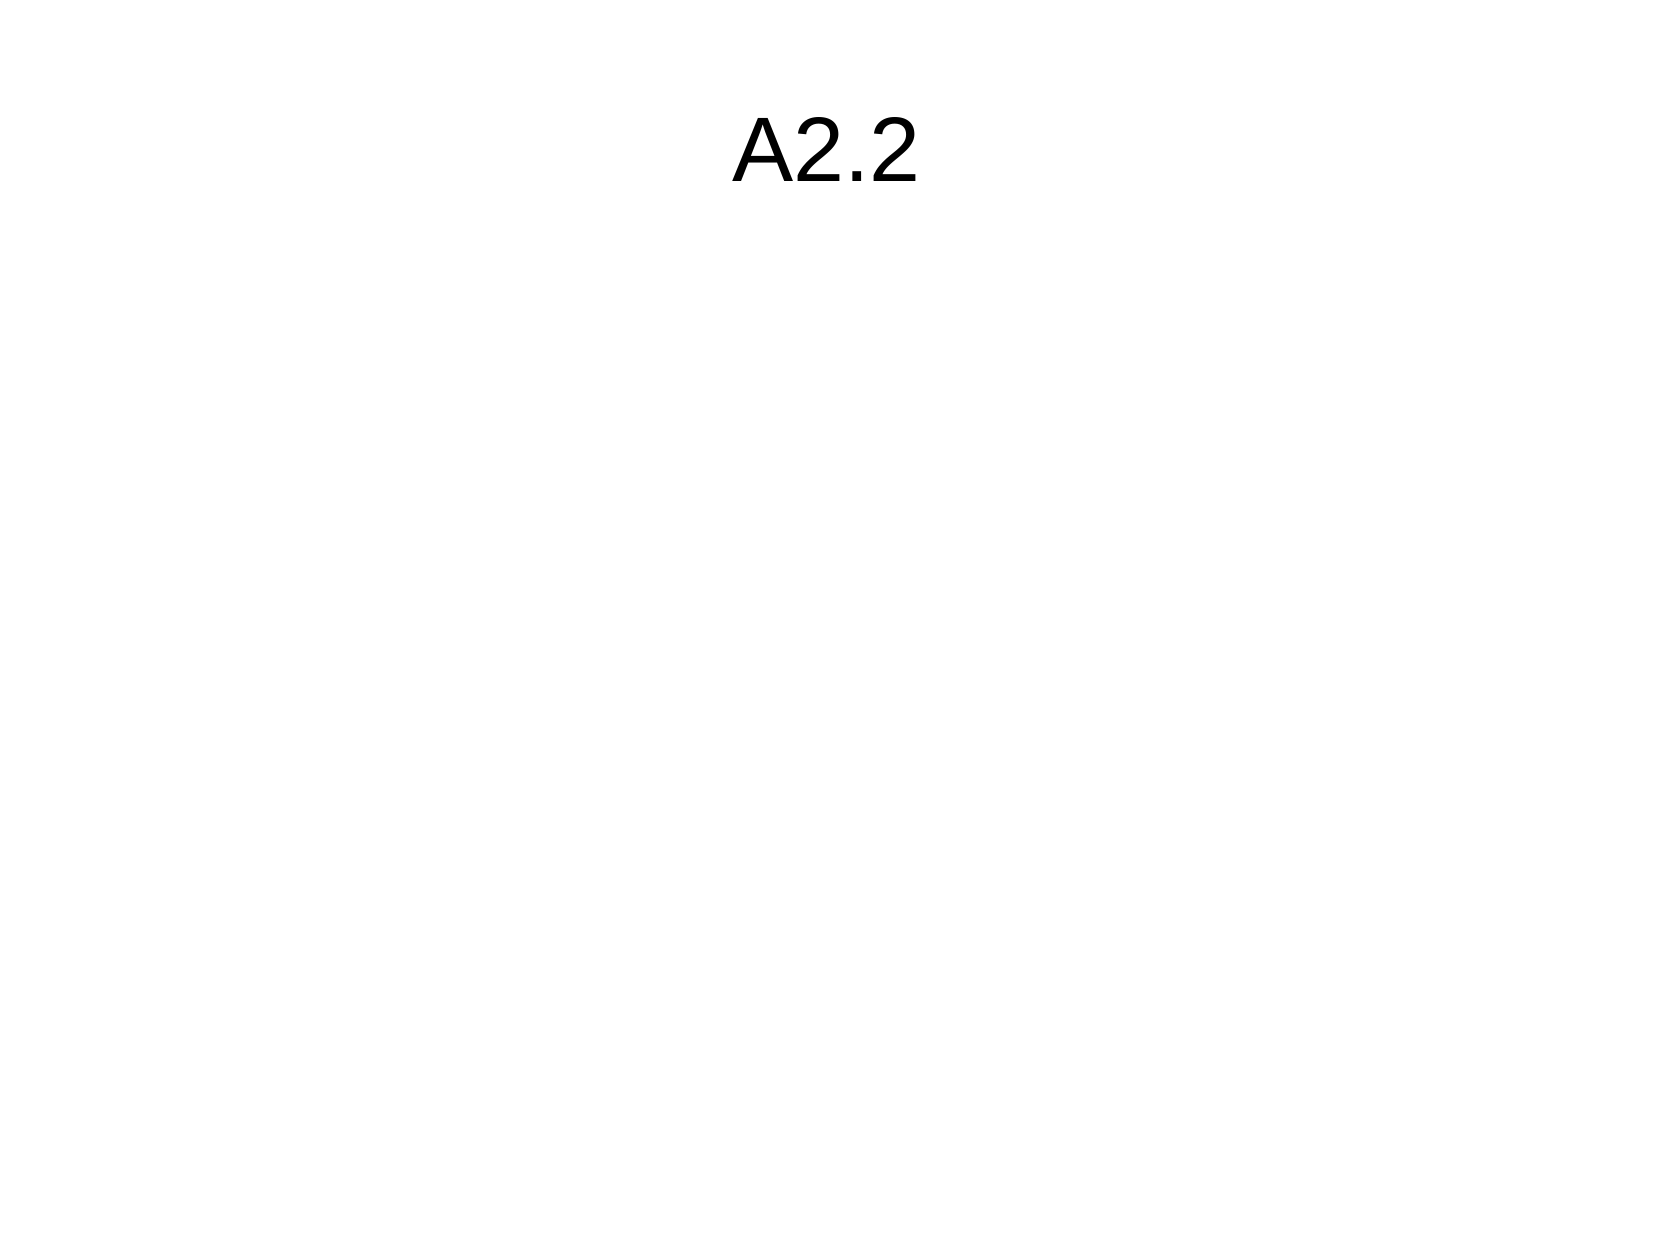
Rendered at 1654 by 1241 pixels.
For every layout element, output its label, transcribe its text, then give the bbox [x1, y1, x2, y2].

title A2.2 [82, 56, 1571, 250]
